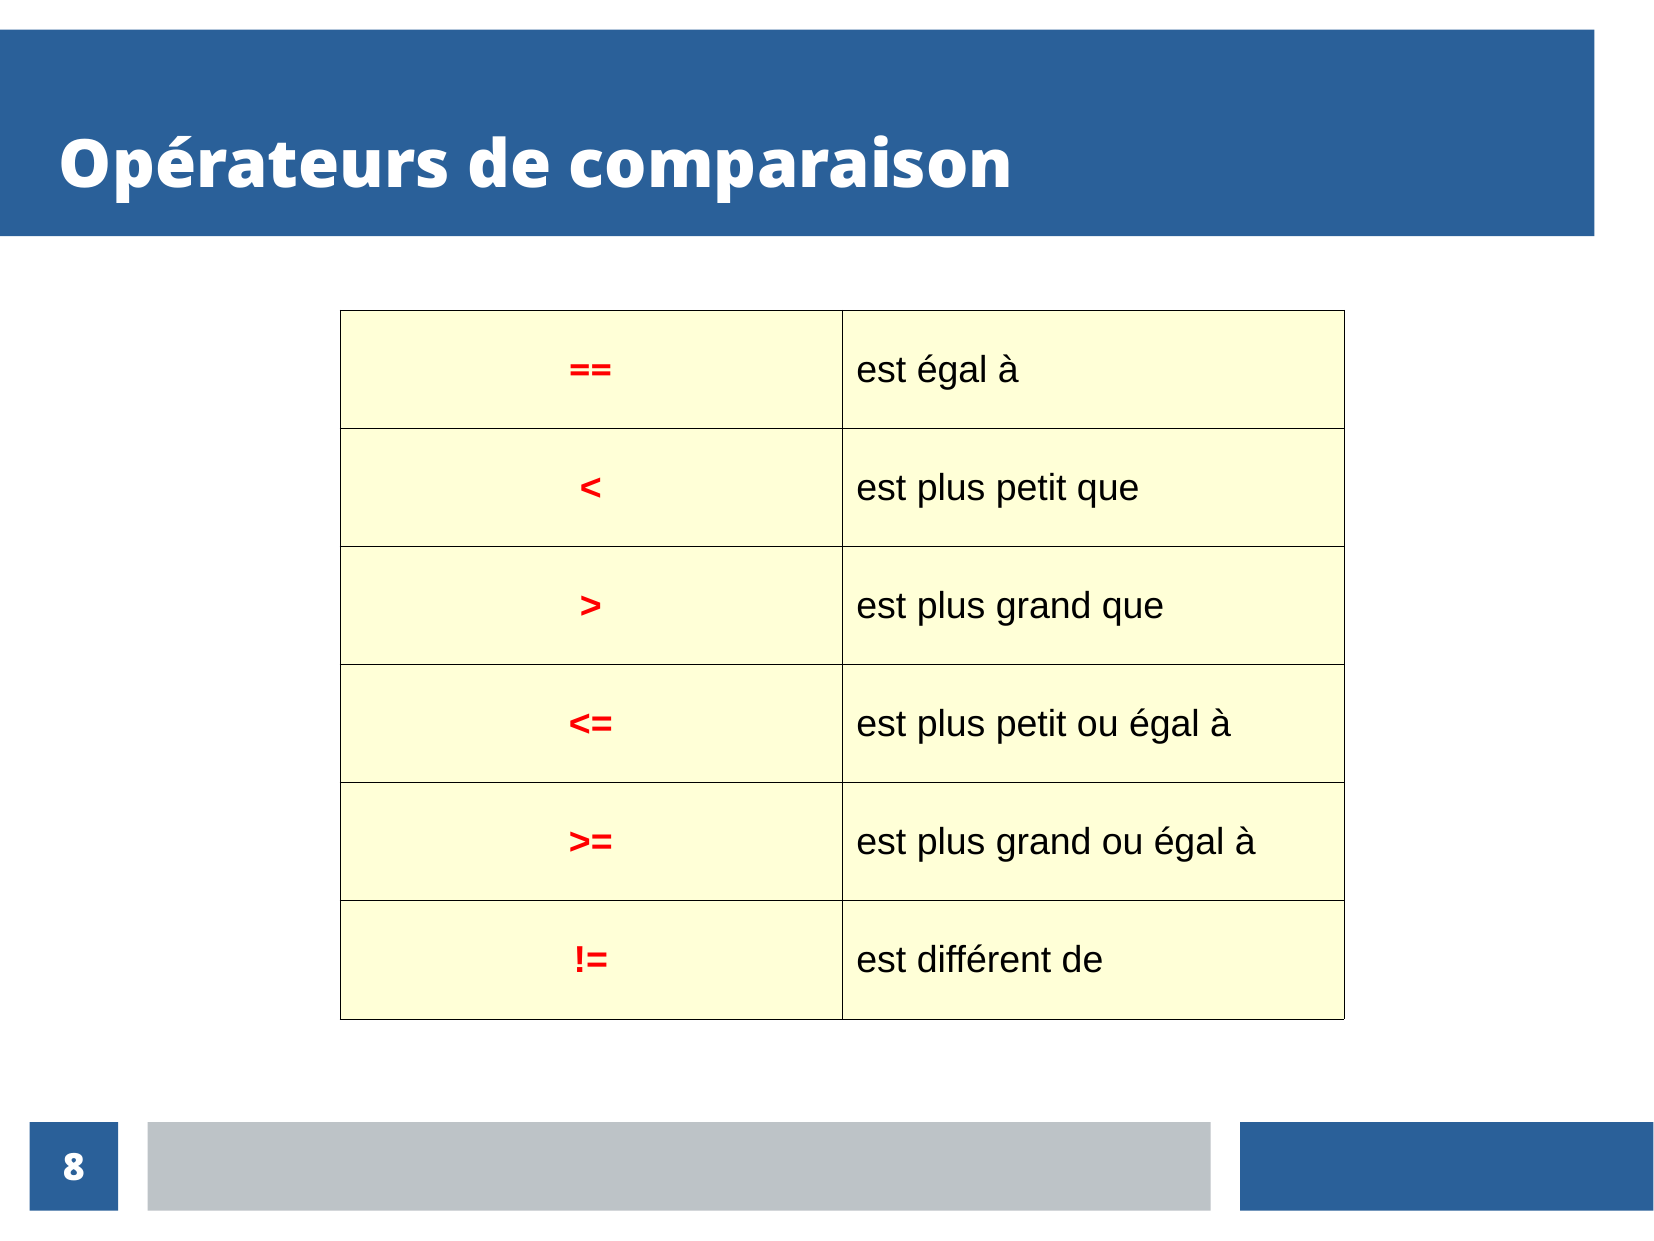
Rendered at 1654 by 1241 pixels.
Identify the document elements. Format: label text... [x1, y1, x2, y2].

table_cell est plus grand que [843, 547, 1344, 664]
table_cell <= [341, 665, 842, 782]
table_header est égal à [843, 311, 1344, 428]
table_header == [341, 311, 842, 428]
table_cell est différent de [843, 901, 1344, 1019]
table_cell != [341, 901, 842, 1019]
table_cell est plus petit ou égal à [843, 665, 1344, 782]
title Opérateurs de comparaison [59, 59, 1595, 207]
table_cell < [341, 429, 842, 546]
table_cell > [341, 547, 842, 664]
table_cell est plus grand ou égal à [843, 783, 1344, 900]
table_cell >= [341, 783, 842, 900]
table_cell est plus petit que [843, 429, 1344, 546]
